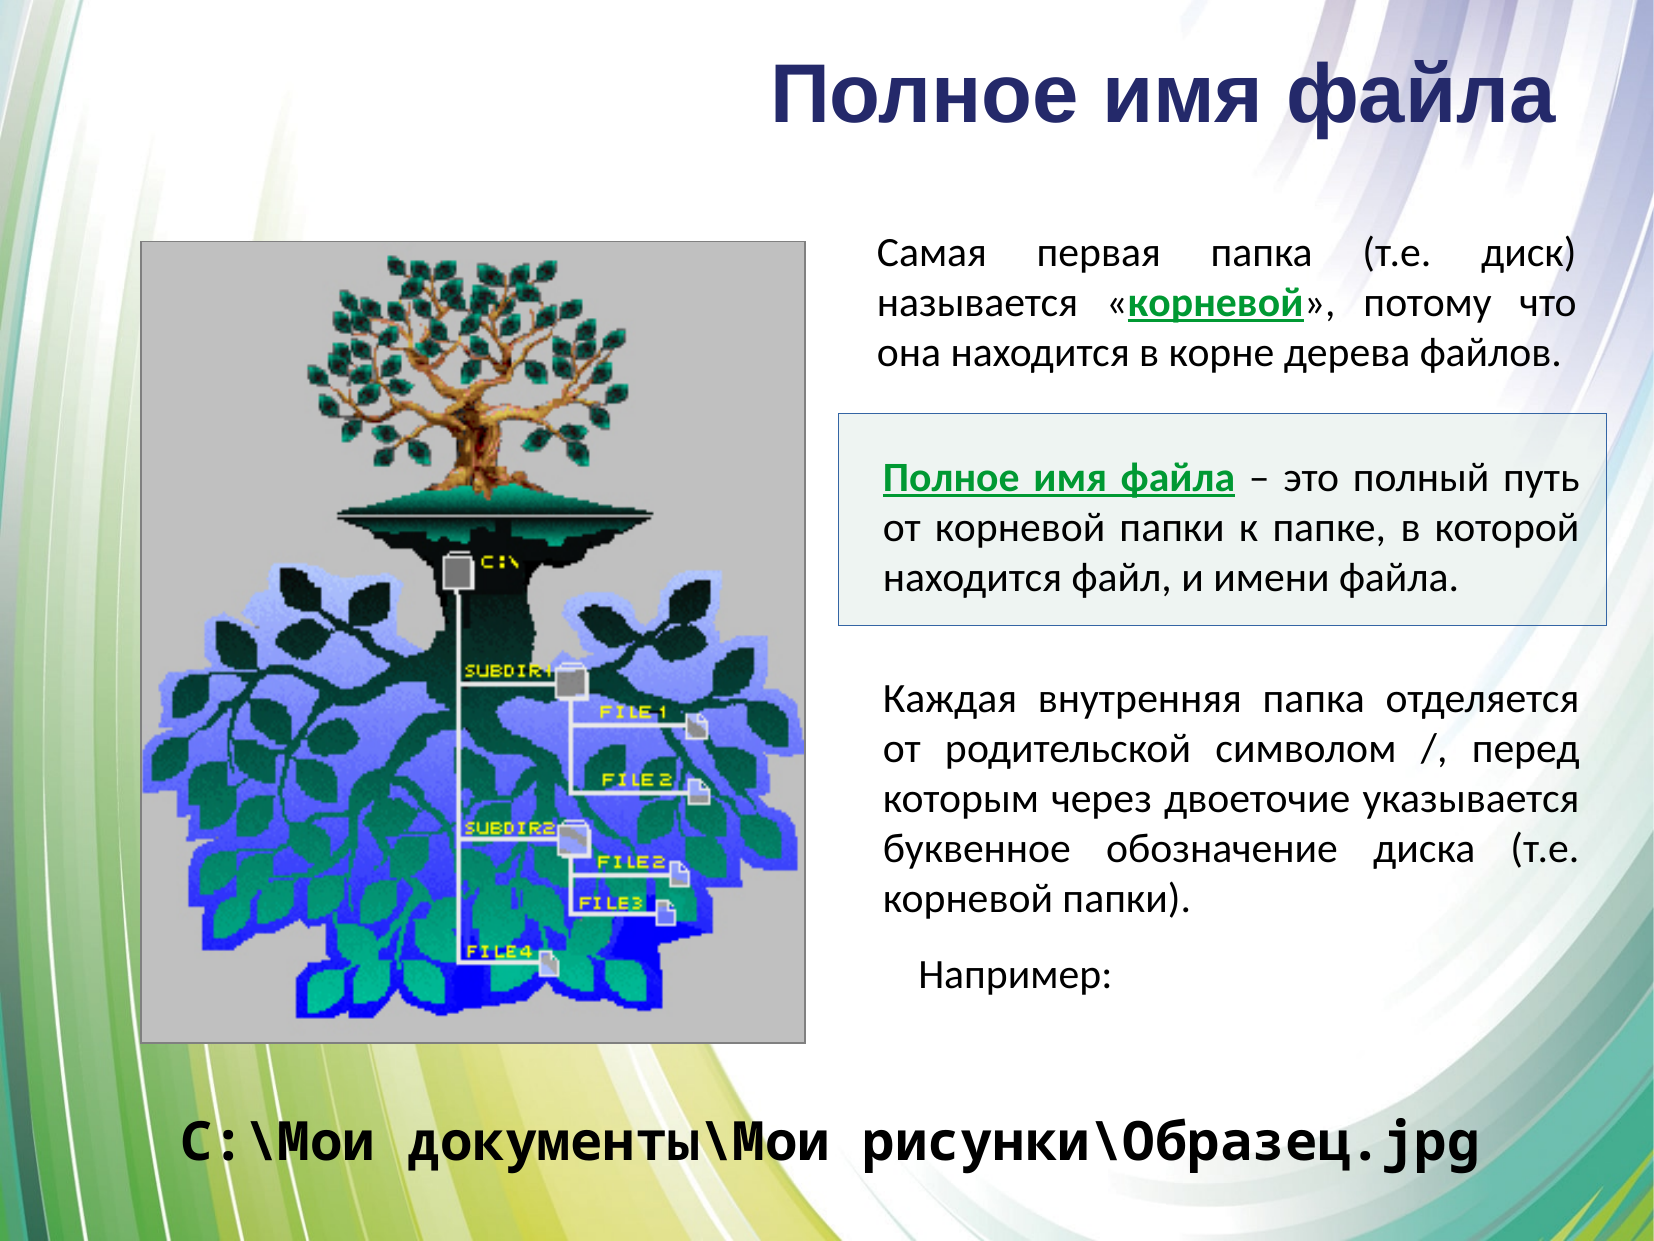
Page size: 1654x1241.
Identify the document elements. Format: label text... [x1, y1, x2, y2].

text_box [838, 413, 1607, 626]
picture [0, 0, 1654, 1241]
text_box Полное имя файла – это полный путь от корневой папки к папке, в которой находится файл, и имени файла. Каждая внутренняя папка отделяется от родительской символом /, перед которым через двоеточие указывается буквенное обозначение диска (т.е. корневой папки). Например: [862, 442, 1595, 1005]
text_box Самая первая папка (т.е. диск) называется «корневой», потому что она находится в корне дерева файлов. [862, 217, 1592, 383]
text_box C:\Мои документы\Мои рисунки\Образец.jpg [165, 1098, 1536, 1179]
text_box Полное имя файла [84, 34, 1571, 154]
